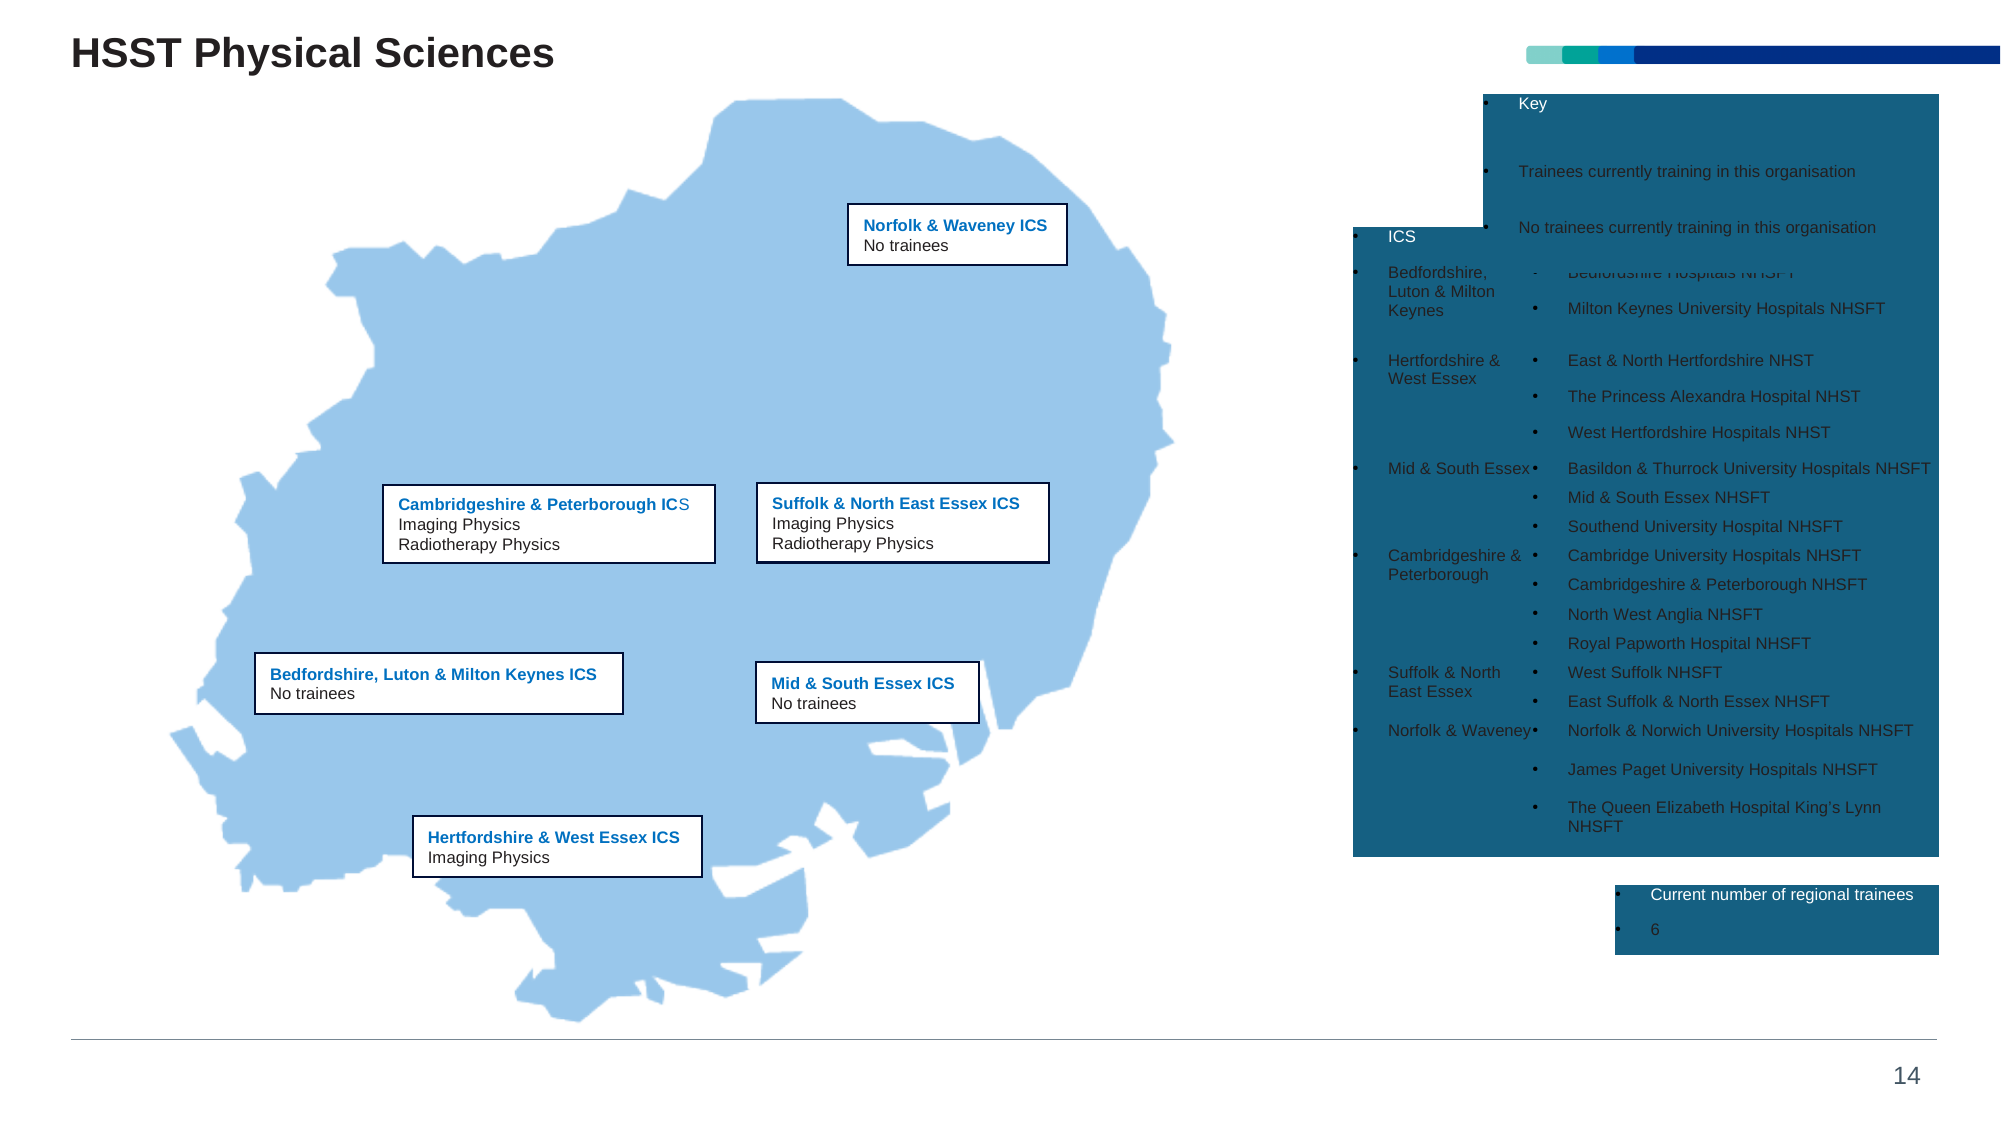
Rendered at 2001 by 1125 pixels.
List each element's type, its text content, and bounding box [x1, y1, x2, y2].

table_cell [1881, 218, 1939, 273]
table_cell East & North Hertfordshire NHST [1532, 351, 1939, 387]
picture [150, 84, 1195, 1041]
table_cell 6 [1615, 920, 1939, 955]
text_box Bedfordshire, Luton & Milton Keynes ICS No trainees [255, 653, 623, 714]
table_cell No trainees currently training in this organisation [1483, 218, 1881, 273]
table_header [1881, 94, 1939, 163]
table_cell Norfolk & Waveney [1353, 721, 1532, 857]
table_cell The Princess Alexandra Hospital NHST [1532, 387, 1939, 423]
table_cell West Hertfordshire Hospitals NHST [1532, 423, 1939, 459]
text_box Norfolk & Waveney ICS No trainees [848, 204, 1067, 265]
table_cell [1881, 163, 1939, 218]
table_cell The Queen Elizabeth Hospital King’s Lynn NHSFT [1532, 798, 1939, 857]
table_cell Hertfordshire & West Essex [1353, 351, 1532, 459]
table_cell James Paget University Hospitals NHSFT [1532, 760, 1939, 798]
title HSST Physical Sciences [70, 32, 1513, 79]
text_box Hertfordshire & West Essex ICS Imaging Physics [413, 816, 702, 877]
table_cell East Suffolk & North Essex NHSFT [1532, 692, 1939, 721]
table_cell Suffolk & North East Essex [1353, 663, 1532, 721]
table_header ICS [1353, 227, 1483, 264]
table_cell Cambridge University Hospitals NHSFT [1532, 546, 1939, 576]
table_cell Southend University Hospital NHSFT [1532, 517, 1939, 546]
table_cell Mid & South Essex NHSFT [1532, 488, 1939, 517]
table_cell Bedfordshire, Luton & Milton Keynes [1353, 264, 1532, 351]
text_box Cambridgeshire & Peterborough ICS Imaging Physics Radiotherapy Physics [383, 485, 715, 563]
table_cell Basildon & Thurrock University Hospitals NHSFT [1532, 459, 1939, 488]
text_box Mid & South Essex ICS No trainees [756, 662, 979, 723]
table_cell Bedfordshire Hospitals NHSFT [1532, 273, 1939, 300]
table_cell Cambridgeshire & Peterborough NHSFT [1532, 576, 1939, 605]
table_cell North West Anglia NHSFT [1532, 605, 1939, 634]
table_cell Cambridgeshire & Peterborough [1353, 546, 1532, 663]
table_cell Royal Papworth Hospital NHSFT [1532, 634, 1939, 663]
table_cell Norfolk & Norwich University Hospitals NHSFT [1532, 721, 1939, 760]
table_header Current number of regional trainees [1615, 885, 1939, 920]
table_cell Mid & South Essex [1353, 459, 1532, 546]
table_cell Trainees currently training in this organisation [1483, 163, 1881, 218]
table_cell West Suffolk NHSFT [1532, 663, 1939, 692]
table_header Key [1483, 94, 1881, 163]
table_cell Milton Keynes University Hospitals NHSFT [1532, 300, 1939, 351]
text_box Suffolk & North East Essex ICS Imaging Physics Radiotherapy Physics [757, 483, 1049, 563]
